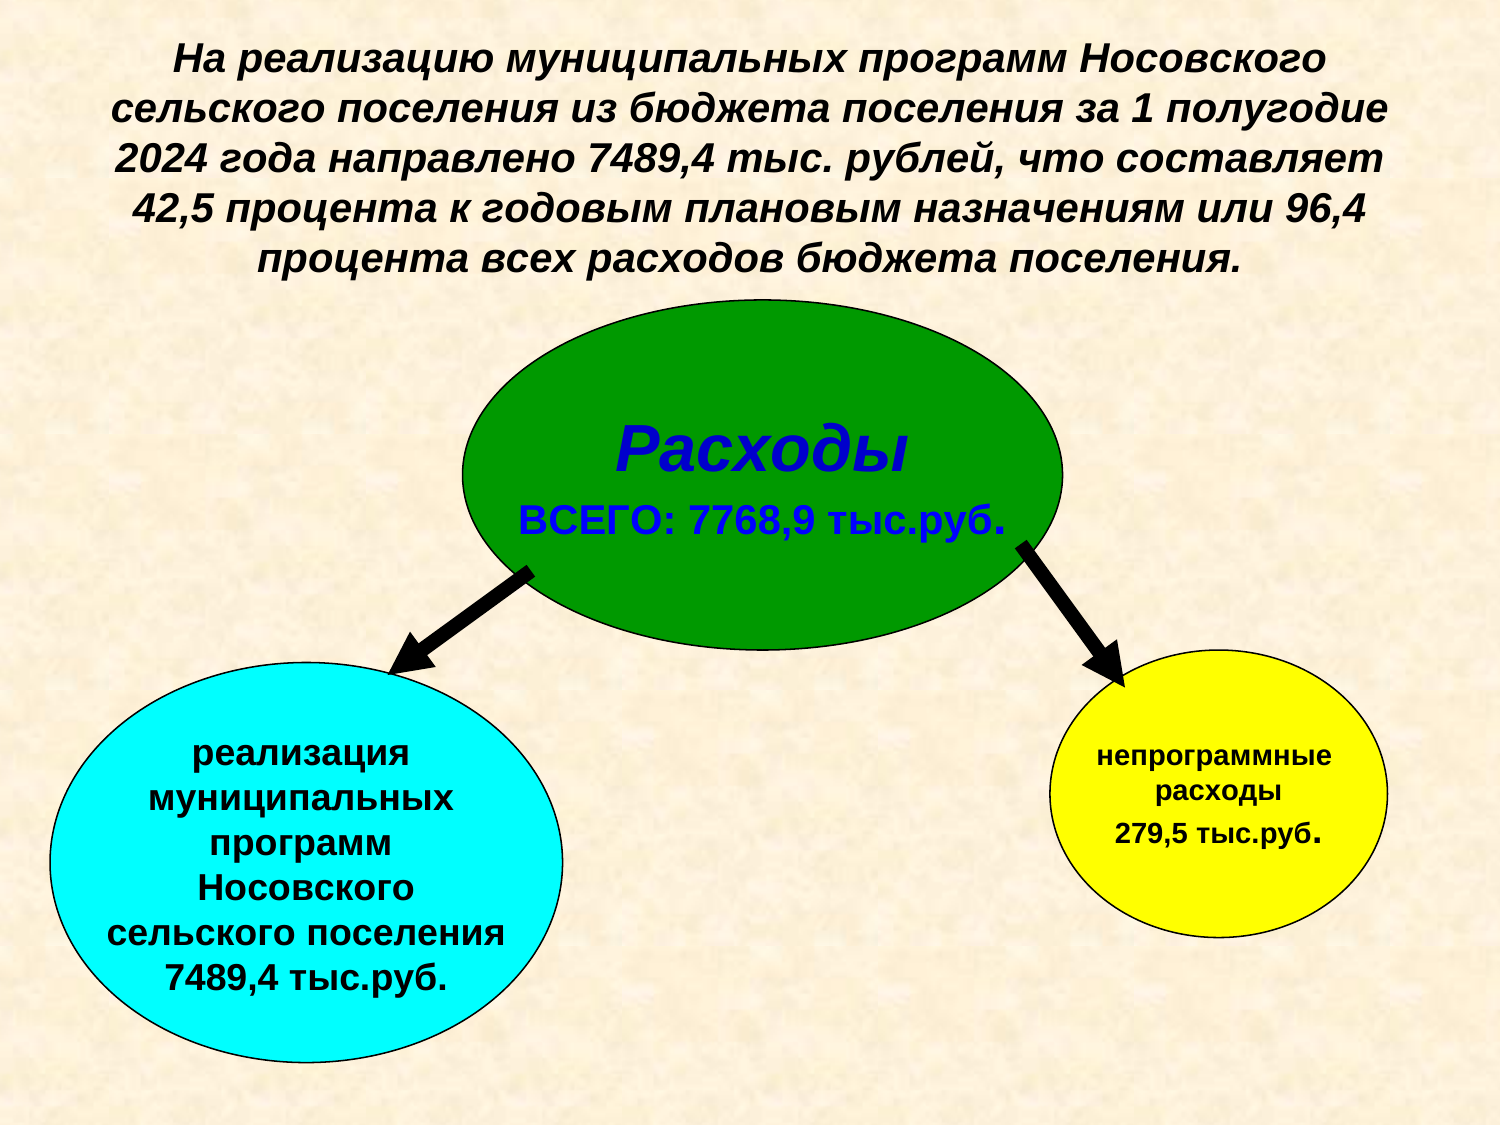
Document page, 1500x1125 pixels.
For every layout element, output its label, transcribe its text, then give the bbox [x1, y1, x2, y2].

title На реализацию муниципальных программ Носовского сельского поселения из бюджета поселения за 1 полугодие 2024 года направлено 7489,4 тыс. рублей, что составляет 42,5 процента к годовым плановым назначениям или 96,4 процента всех расходов бюджета поселения. [75, 37, 1426, 276]
text_box реализация муниципальных программ Носовского сельского поселения 7489,4 тыс.руб. [50, 662, 563, 1063]
text_box непрограммные расходы 279,5 тыс.руб. [1049, 650, 1388, 938]
picture [0, 0, 1500, 1125]
text_box Расходы ВСЕГО: 7768,9 тыс.руб. [462, 299, 1063, 651]
